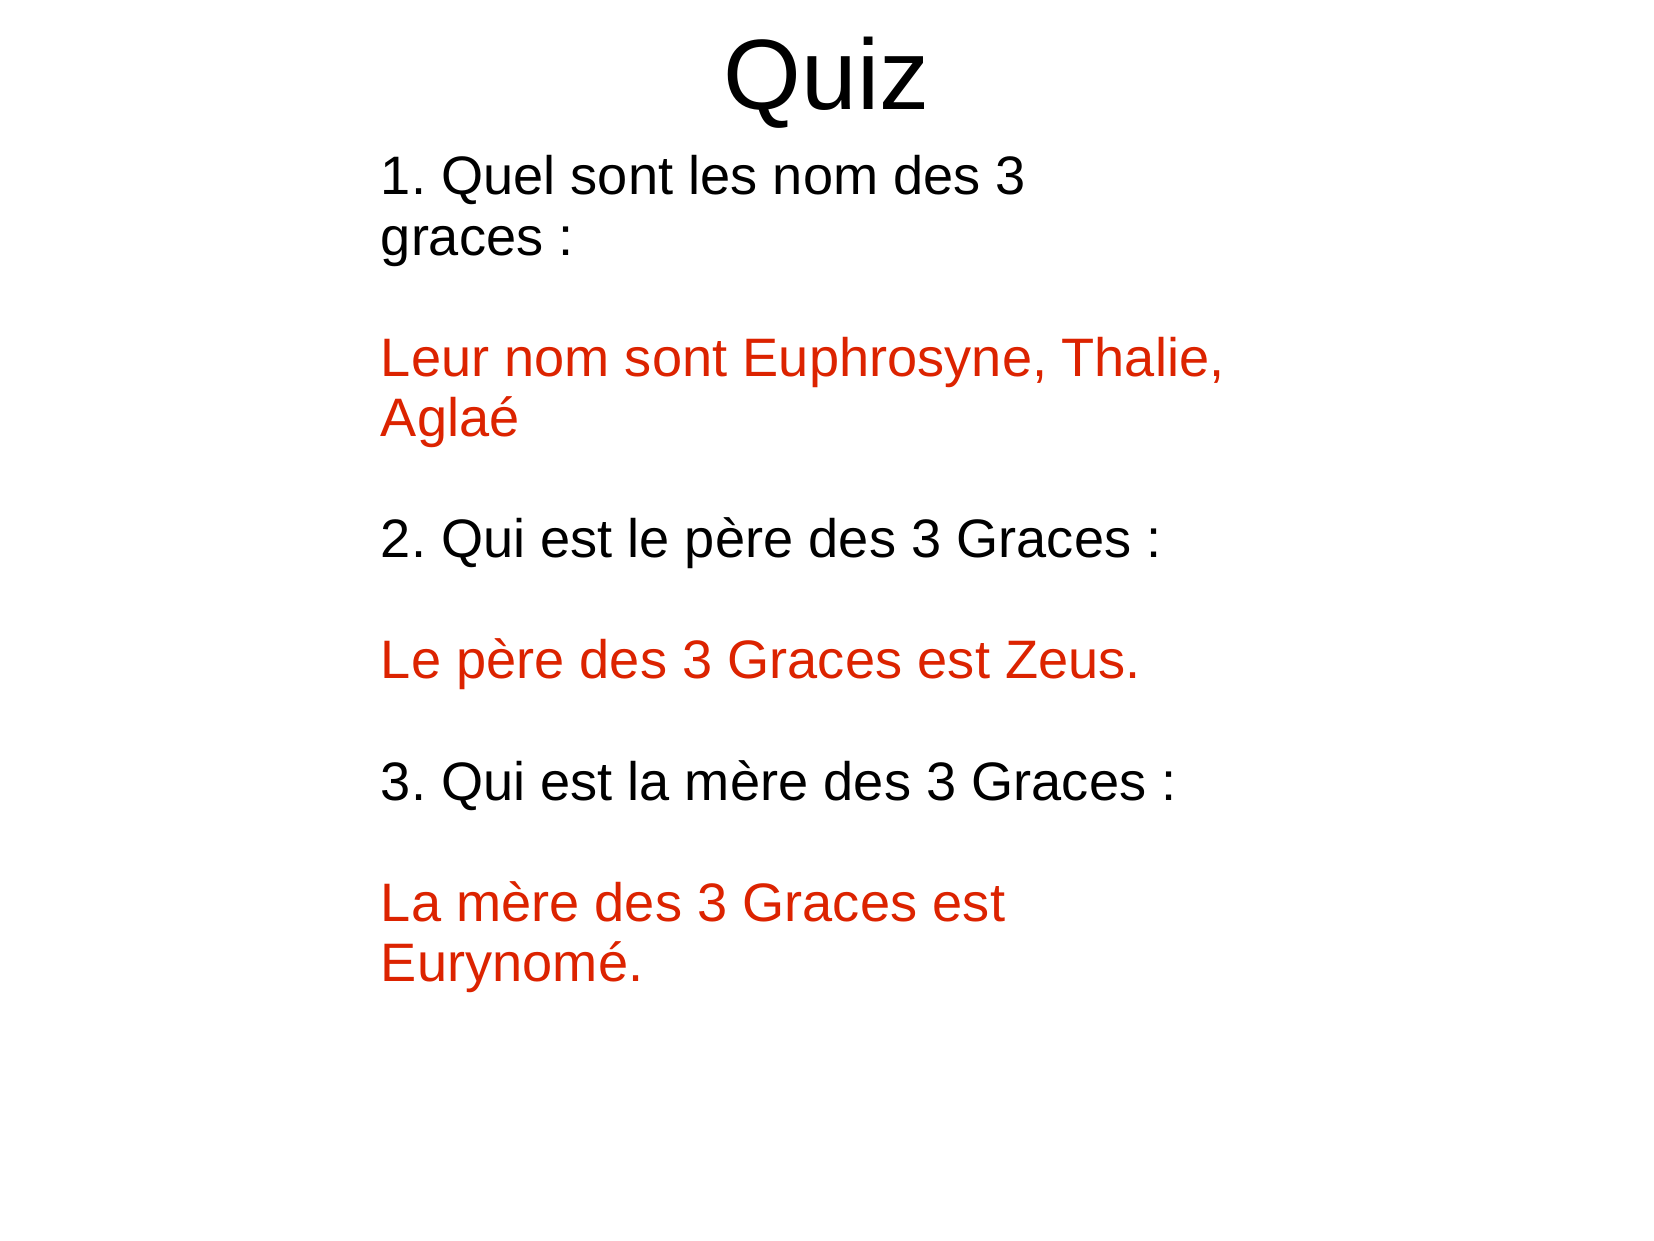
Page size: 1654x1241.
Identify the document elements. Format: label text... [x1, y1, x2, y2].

text_box Quiz [0, 11, 1654, 139]
text_box 1. Quel sont les nom des 3 graces : Leur nom sont Euphrosyne, Thalie, Aglaé 2. Qui est le père des 3 Graces : Le père des 3 Graces est Zeus. 3. Qui est la mère des 3 Graces : La mère des 3 Graces est Eurynomé. [366, 138, 1241, 1241]
